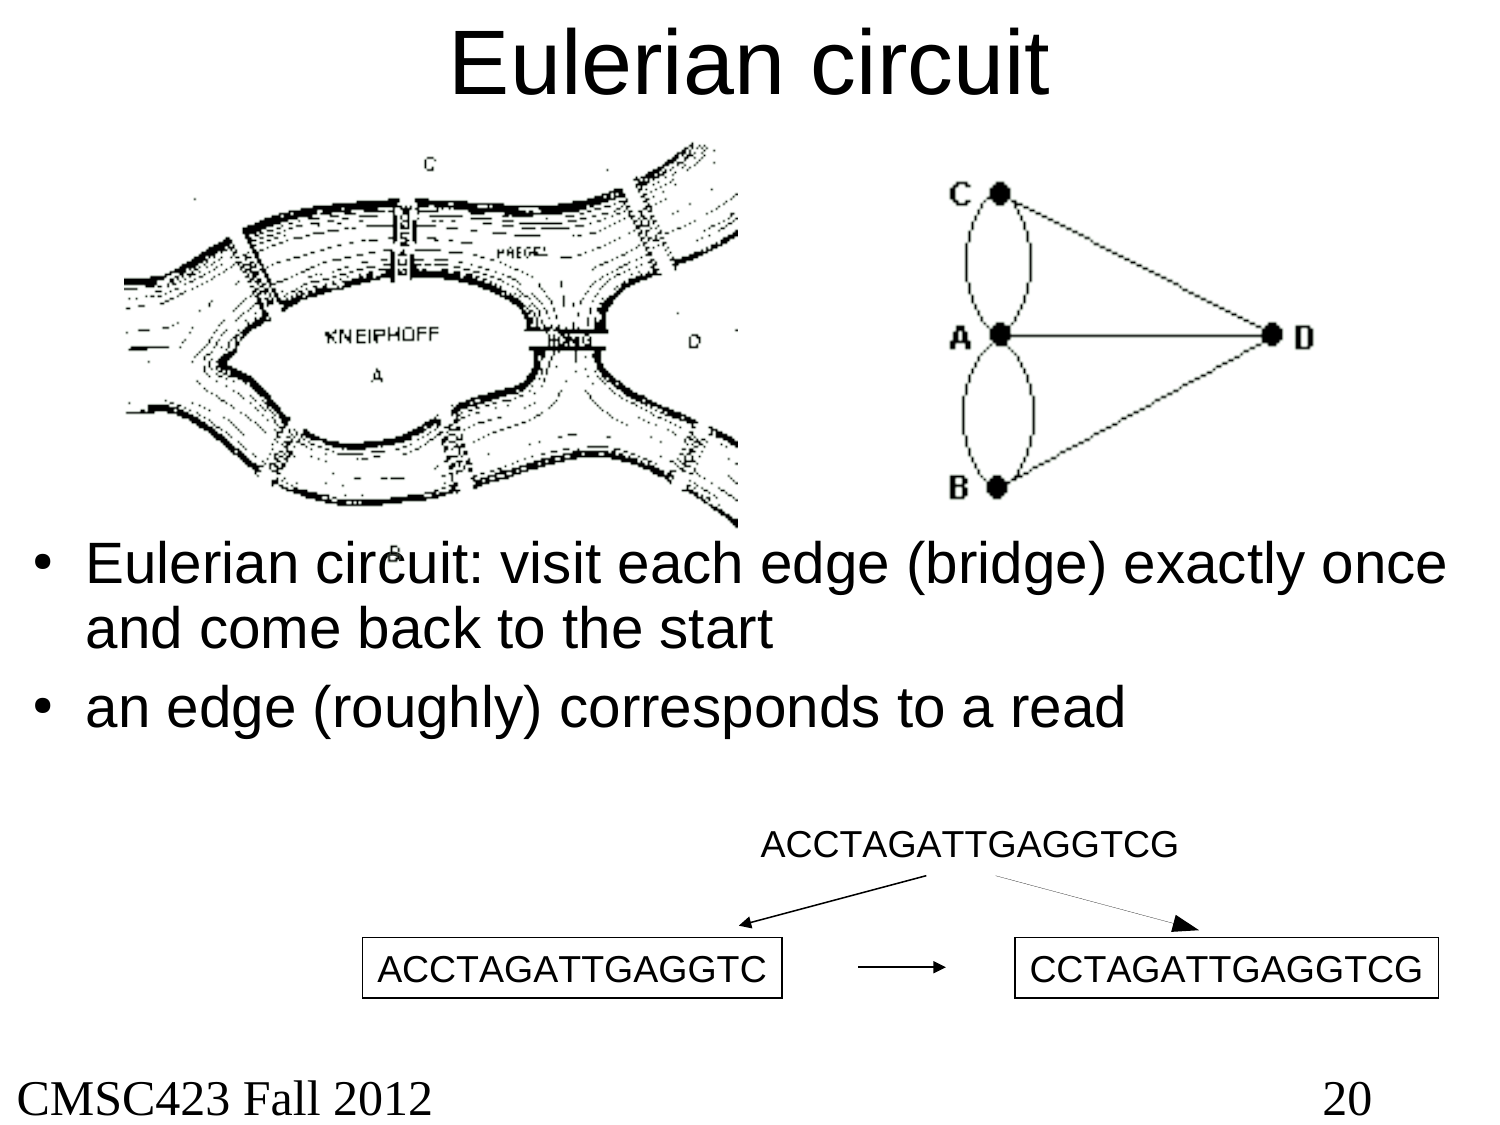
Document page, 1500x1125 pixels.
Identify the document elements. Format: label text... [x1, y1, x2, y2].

list Eulerian circuit: visit each edge (bridge) exactly once and come back to the start an edge (roughly) corresponds to a read [0, 124, 1500, 1125]
text_box CCTAGATTGAGGTCG [1014, 937, 1439, 998]
picture [917, 158, 1339, 528]
picture [124, 138, 738, 575]
text_box ACCTAGATTGAGGTCG [745, 812, 1195, 873]
text_box ACCTAGATTGAGGTC [362, 937, 783, 998]
title Eulerian circuit [0, 3, 1500, 122]
